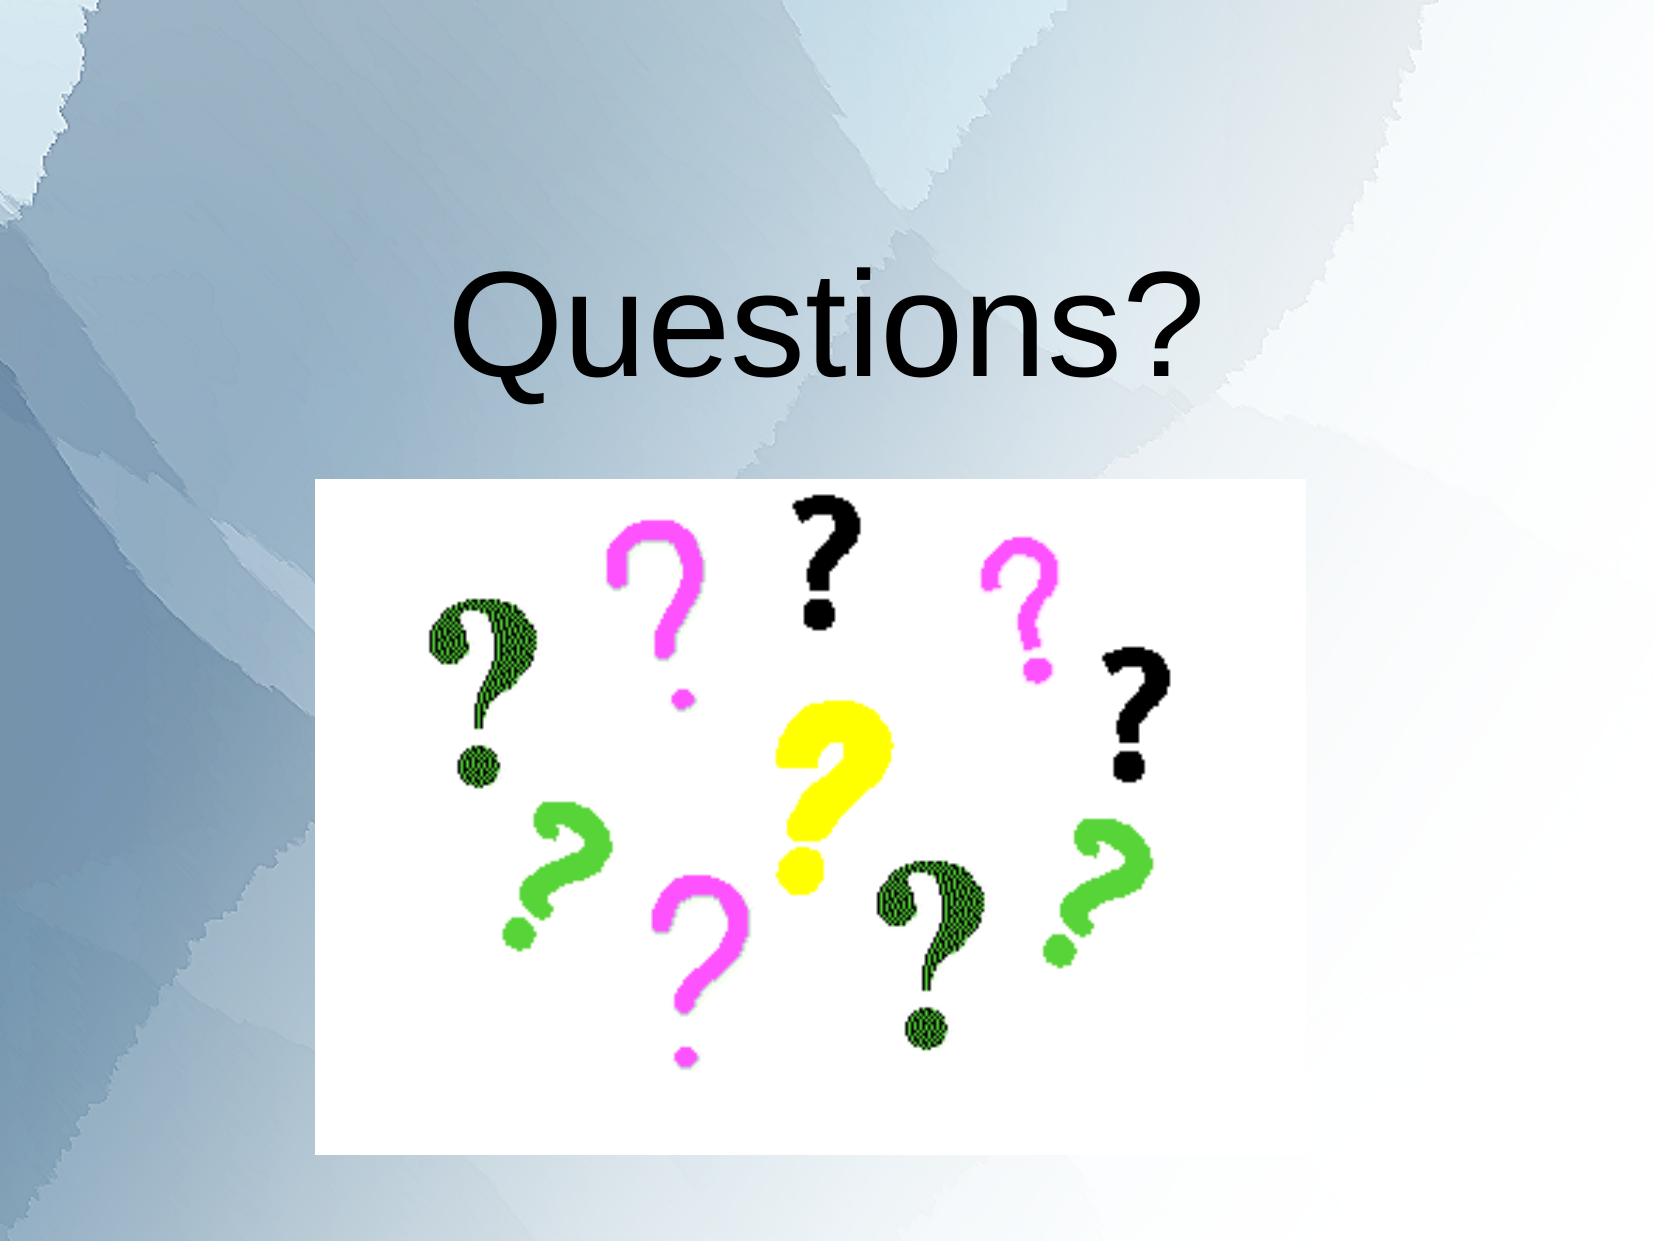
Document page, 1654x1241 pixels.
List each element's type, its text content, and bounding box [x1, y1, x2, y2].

subtitle Questions? [82, 49, 1571, 601]
picture [0, 0, 1654, 1241]
